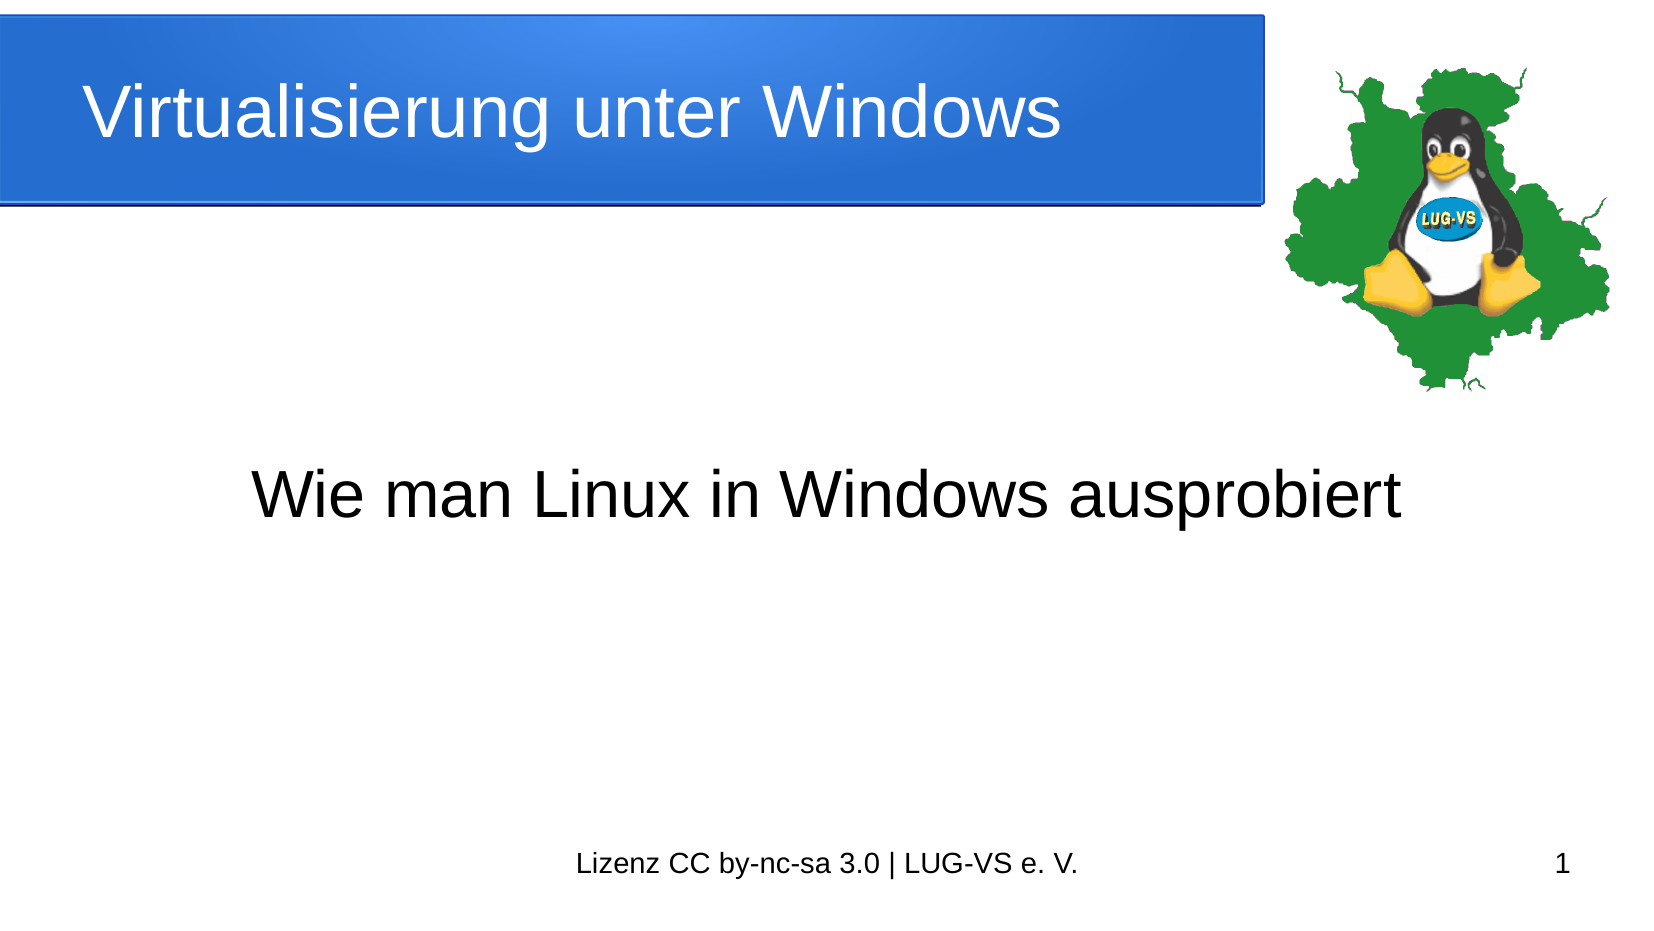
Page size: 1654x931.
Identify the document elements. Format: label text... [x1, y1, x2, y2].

picture [1275, 58, 1620, 394]
subtitle Wie man Linux in Windows ausprobiert [82, 224, 1571, 764]
title Virtualisierung unter Windows [82, 35, 1235, 189]
